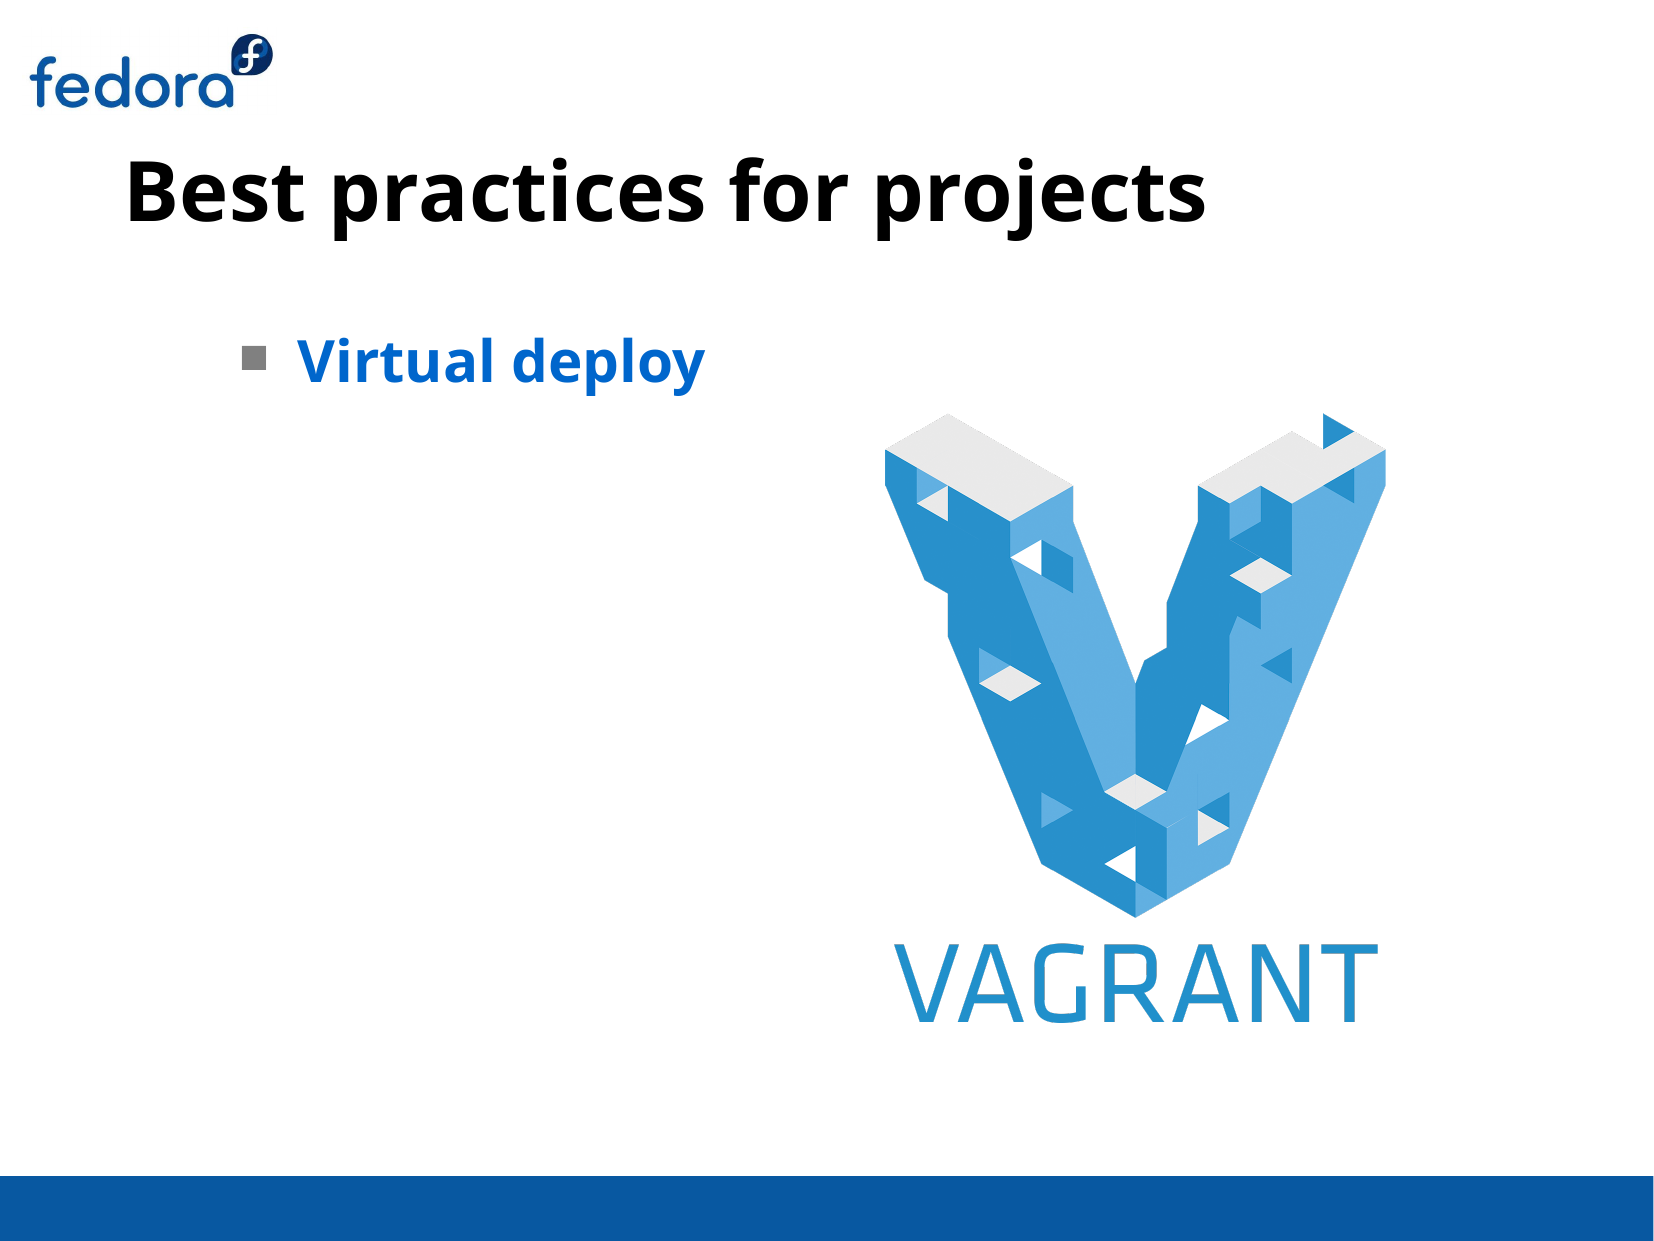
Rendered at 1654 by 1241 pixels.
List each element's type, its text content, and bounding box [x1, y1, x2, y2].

picture [0, 1176, 1654, 1241]
picture [885, 413, 1386, 1023]
title Best practices for projects [123, 123, 1529, 256]
picture [22, 27, 277, 115]
list Virtual deploy [151, 220, 1476, 1041]
